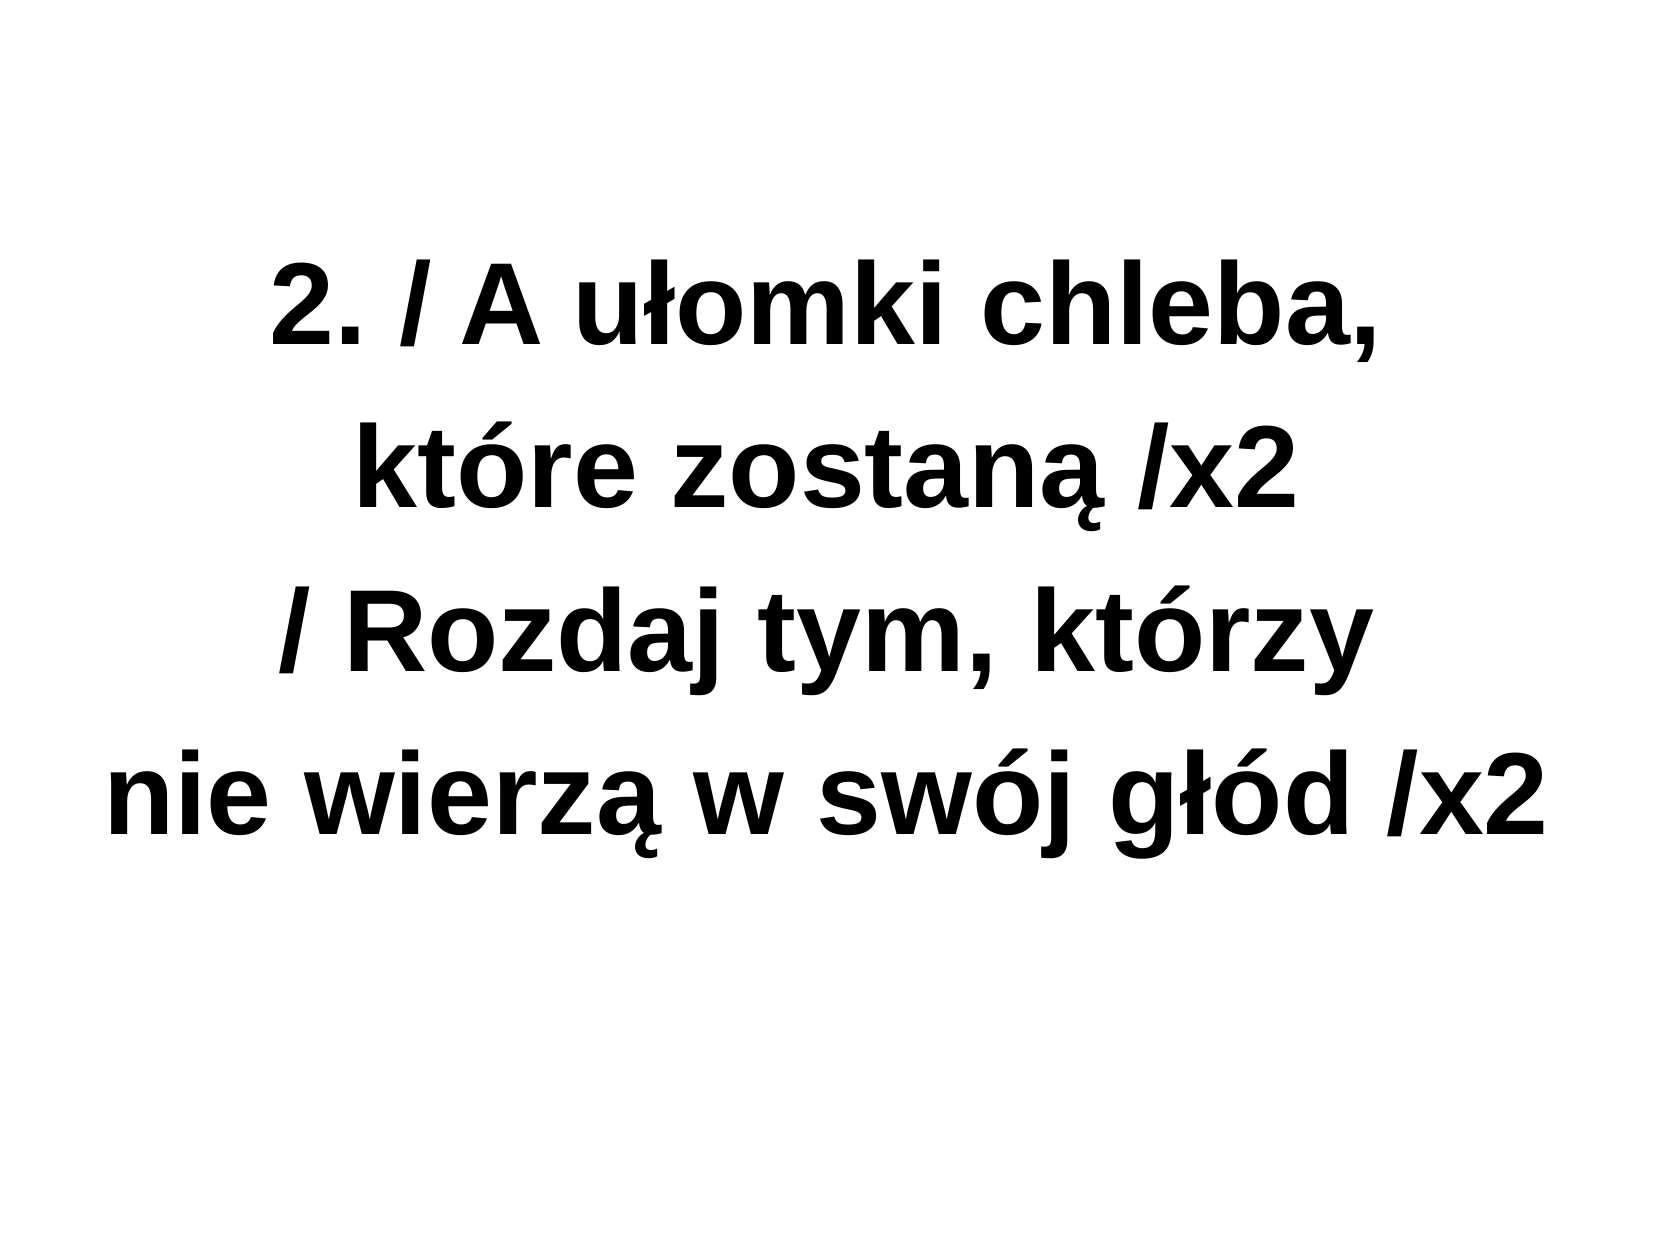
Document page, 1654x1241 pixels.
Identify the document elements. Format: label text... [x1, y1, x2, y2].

subtitle 2. / A ułomki chleba, które zostaną /x2 / Rozdaj tym, którzy nie wierzą w swój głód /x2 [0, 0, 1654, 1229]
